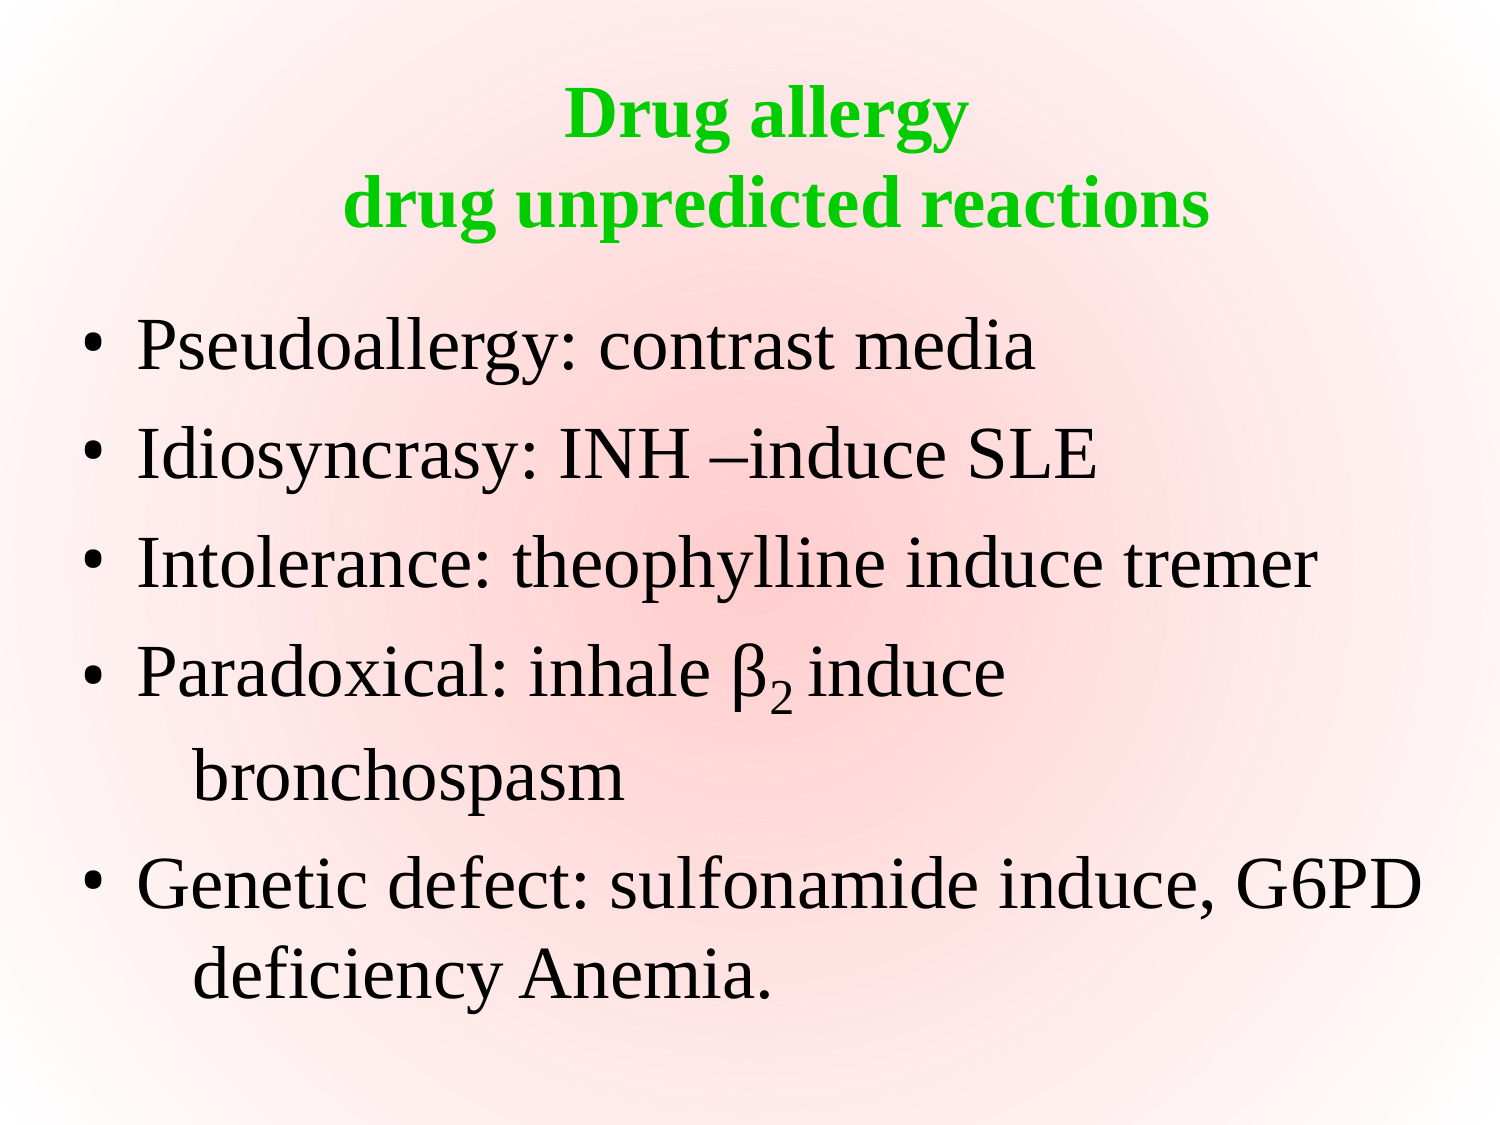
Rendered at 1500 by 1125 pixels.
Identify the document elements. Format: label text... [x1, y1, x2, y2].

title Drug allergy drug unpredicted reactions [88, 54, 1447, 243]
list Pseudoallergy: contrast media Idiosyncrasy: INH –induce SLE Intolerance: theophylline induce tremer Paradoxical: inhale β2 induce bronchospasm Genetic defect: sulfonamide induce, G6PD deficiency Anemia. [64, 287, 1447, 1047]
